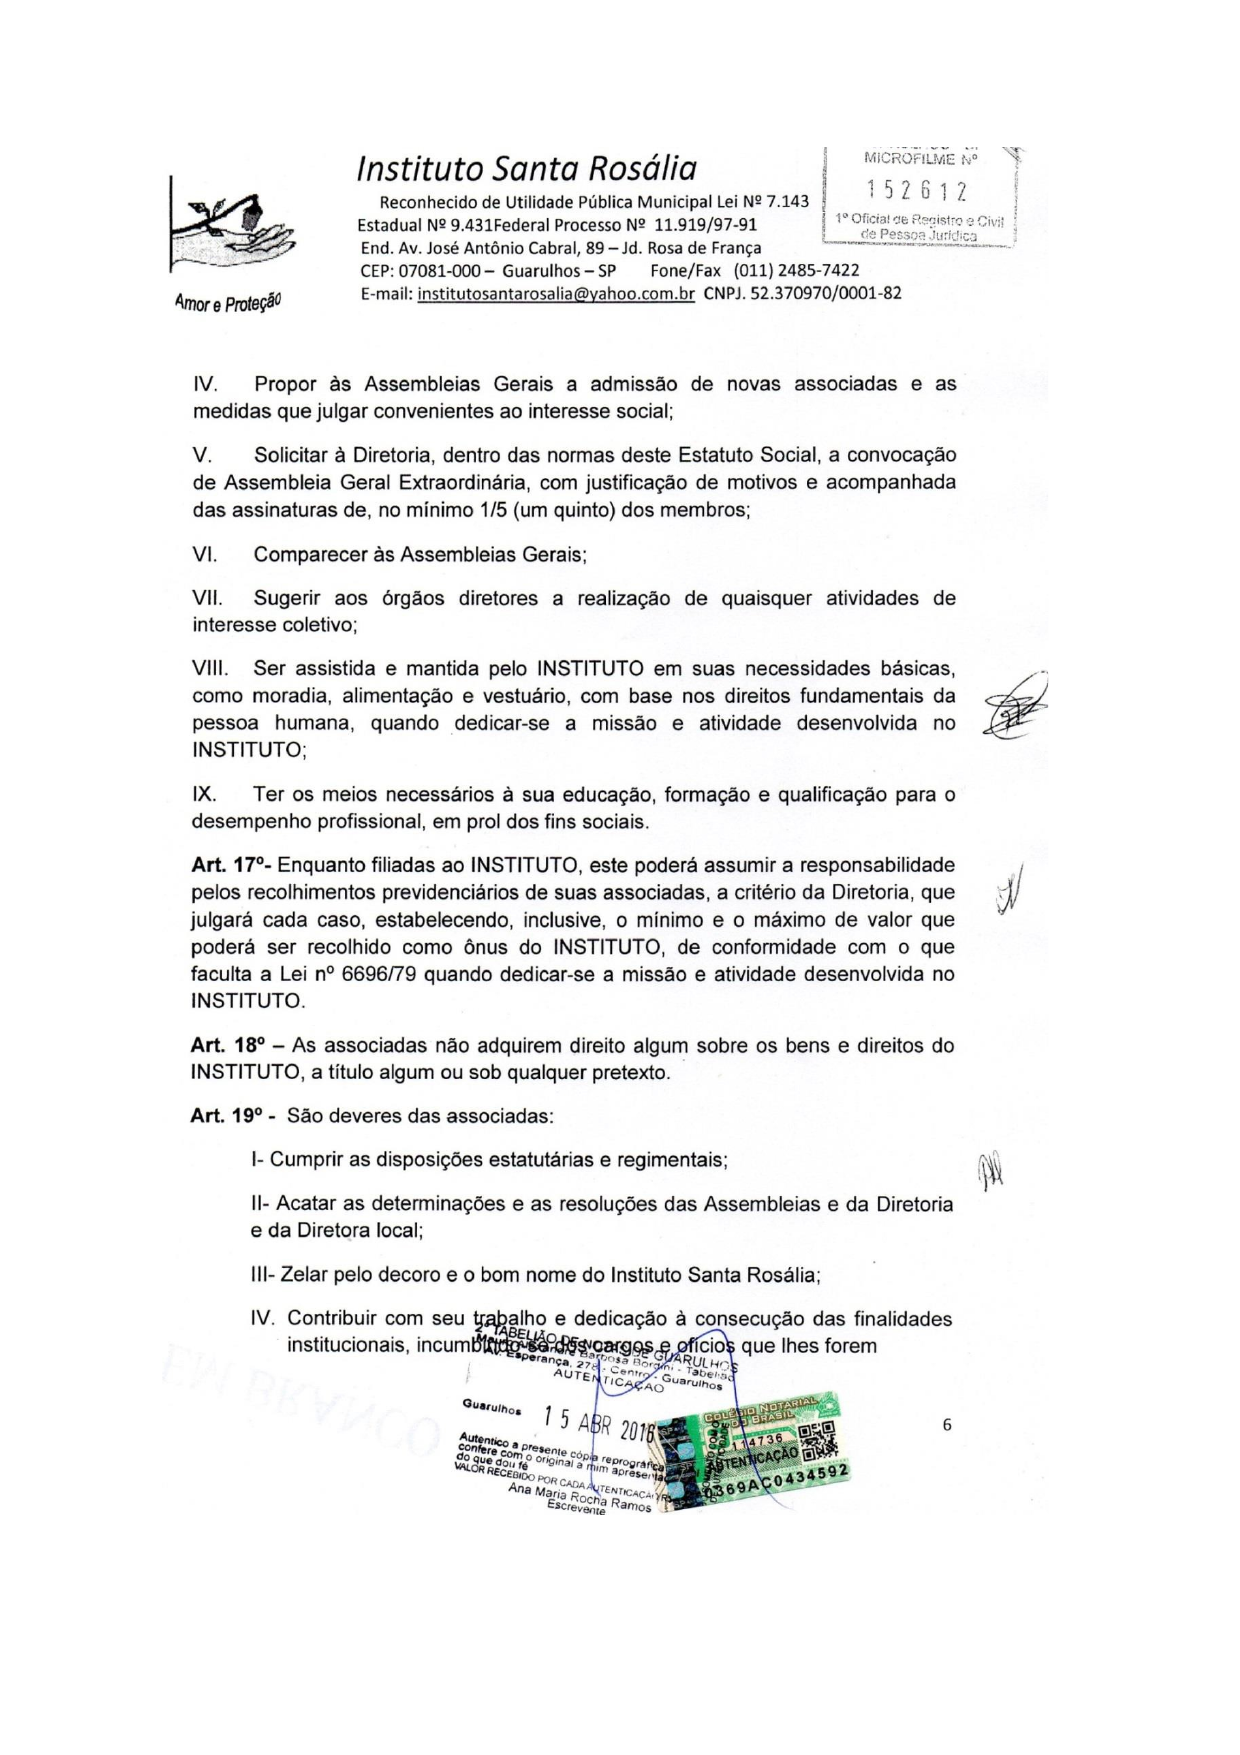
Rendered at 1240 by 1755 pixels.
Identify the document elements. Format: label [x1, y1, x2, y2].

text_box [162, 148, 1048, 1515]
